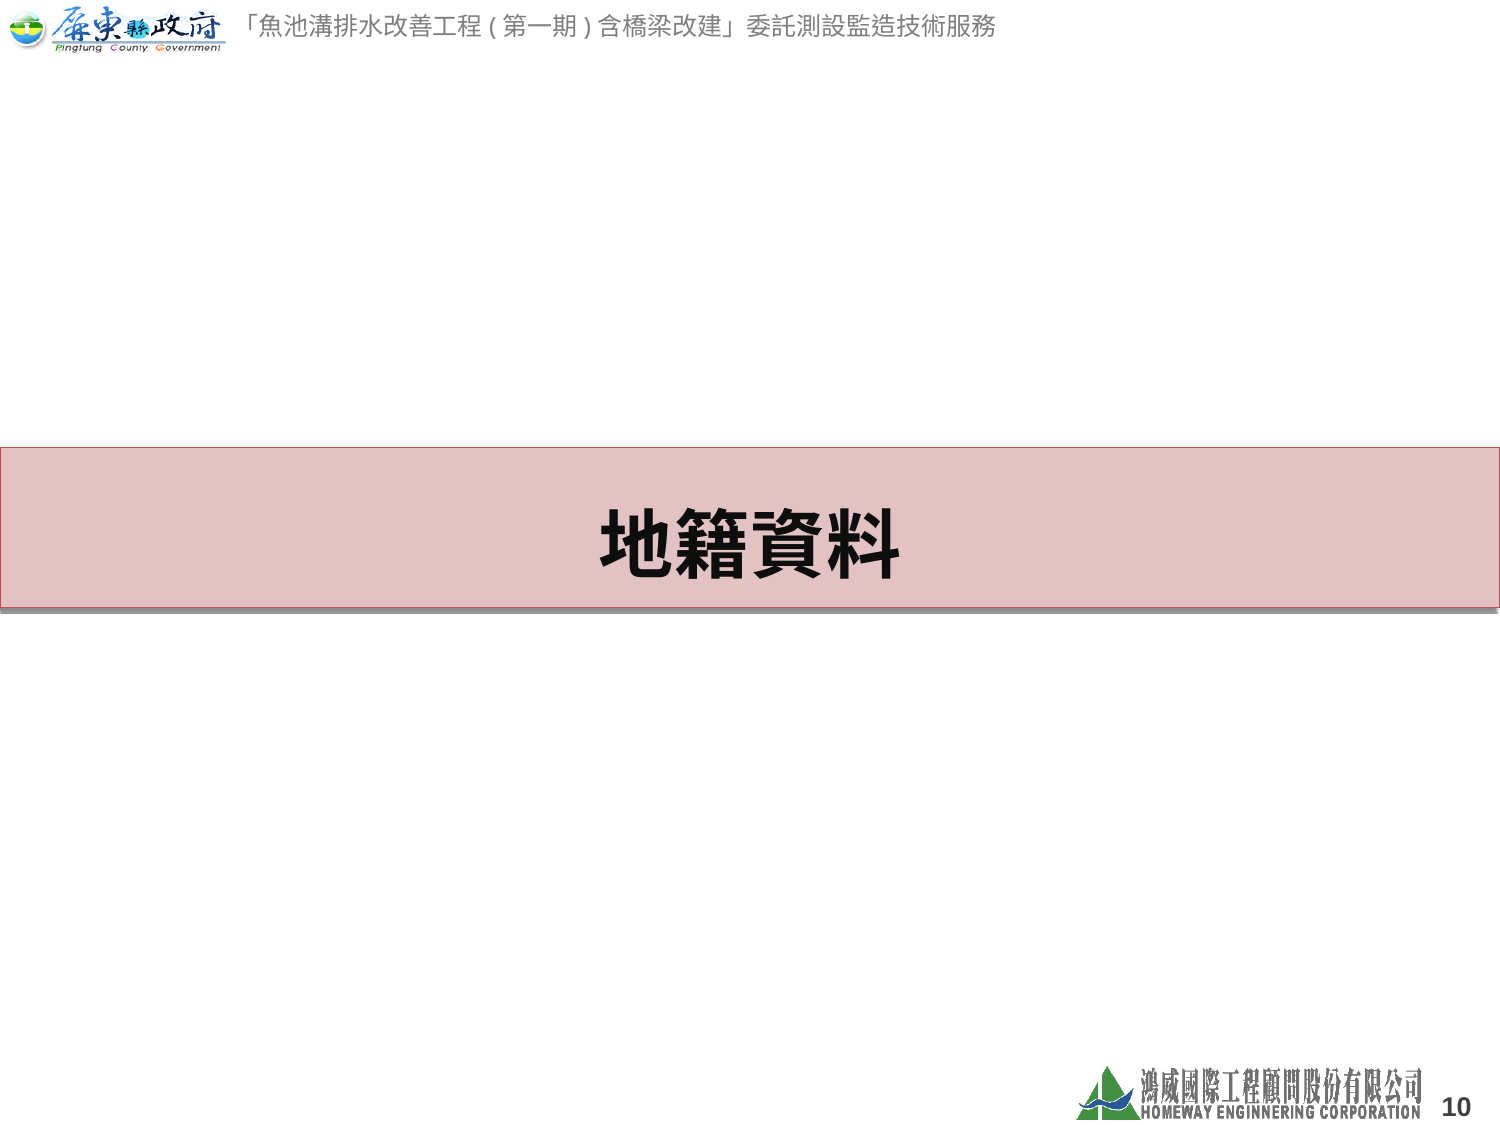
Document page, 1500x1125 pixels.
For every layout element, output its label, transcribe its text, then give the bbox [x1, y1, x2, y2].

text_box 9 [1426, 1082, 1498, 1122]
text_box 地籍資料 [0, 447, 1500, 608]
